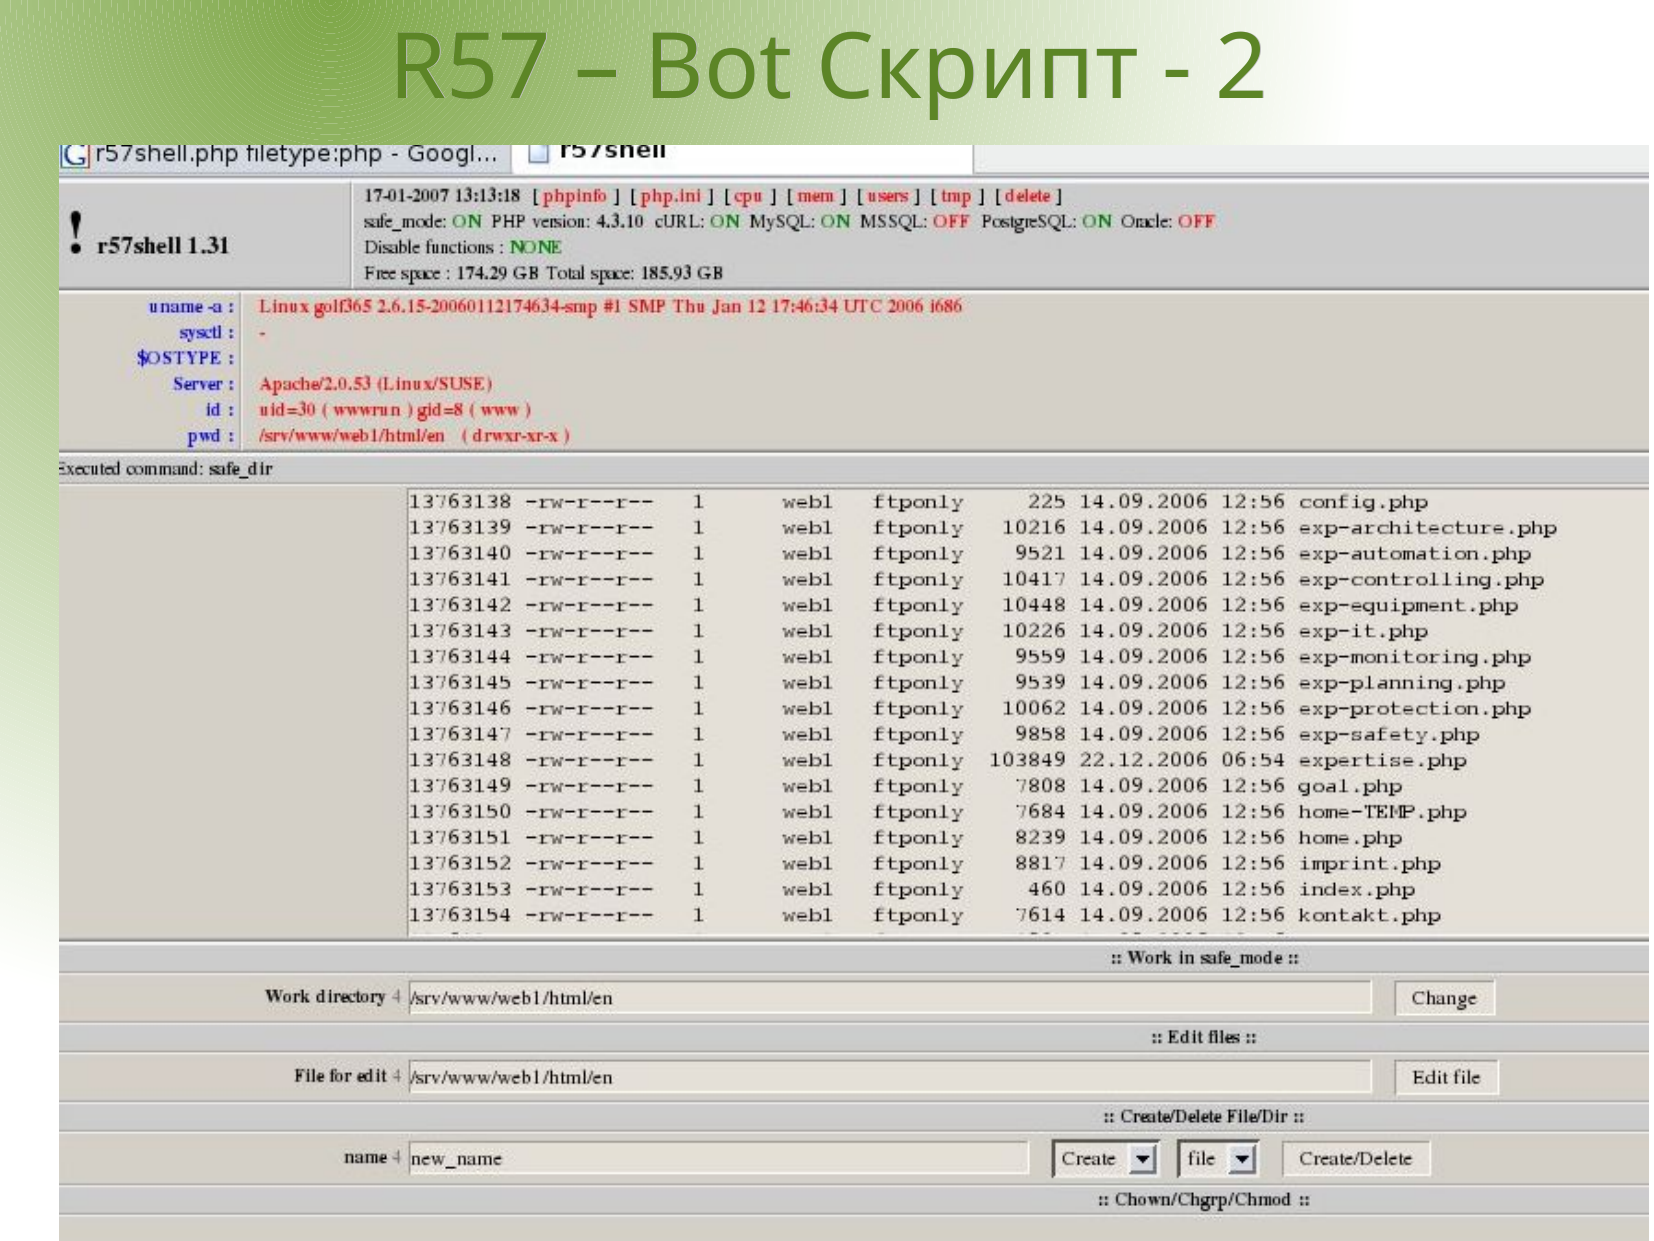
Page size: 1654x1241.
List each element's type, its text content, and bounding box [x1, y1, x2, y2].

picture [59, 145, 1654, 1241]
title R57 – Bot Скрипт - 2 [123, 9, 1536, 117]
